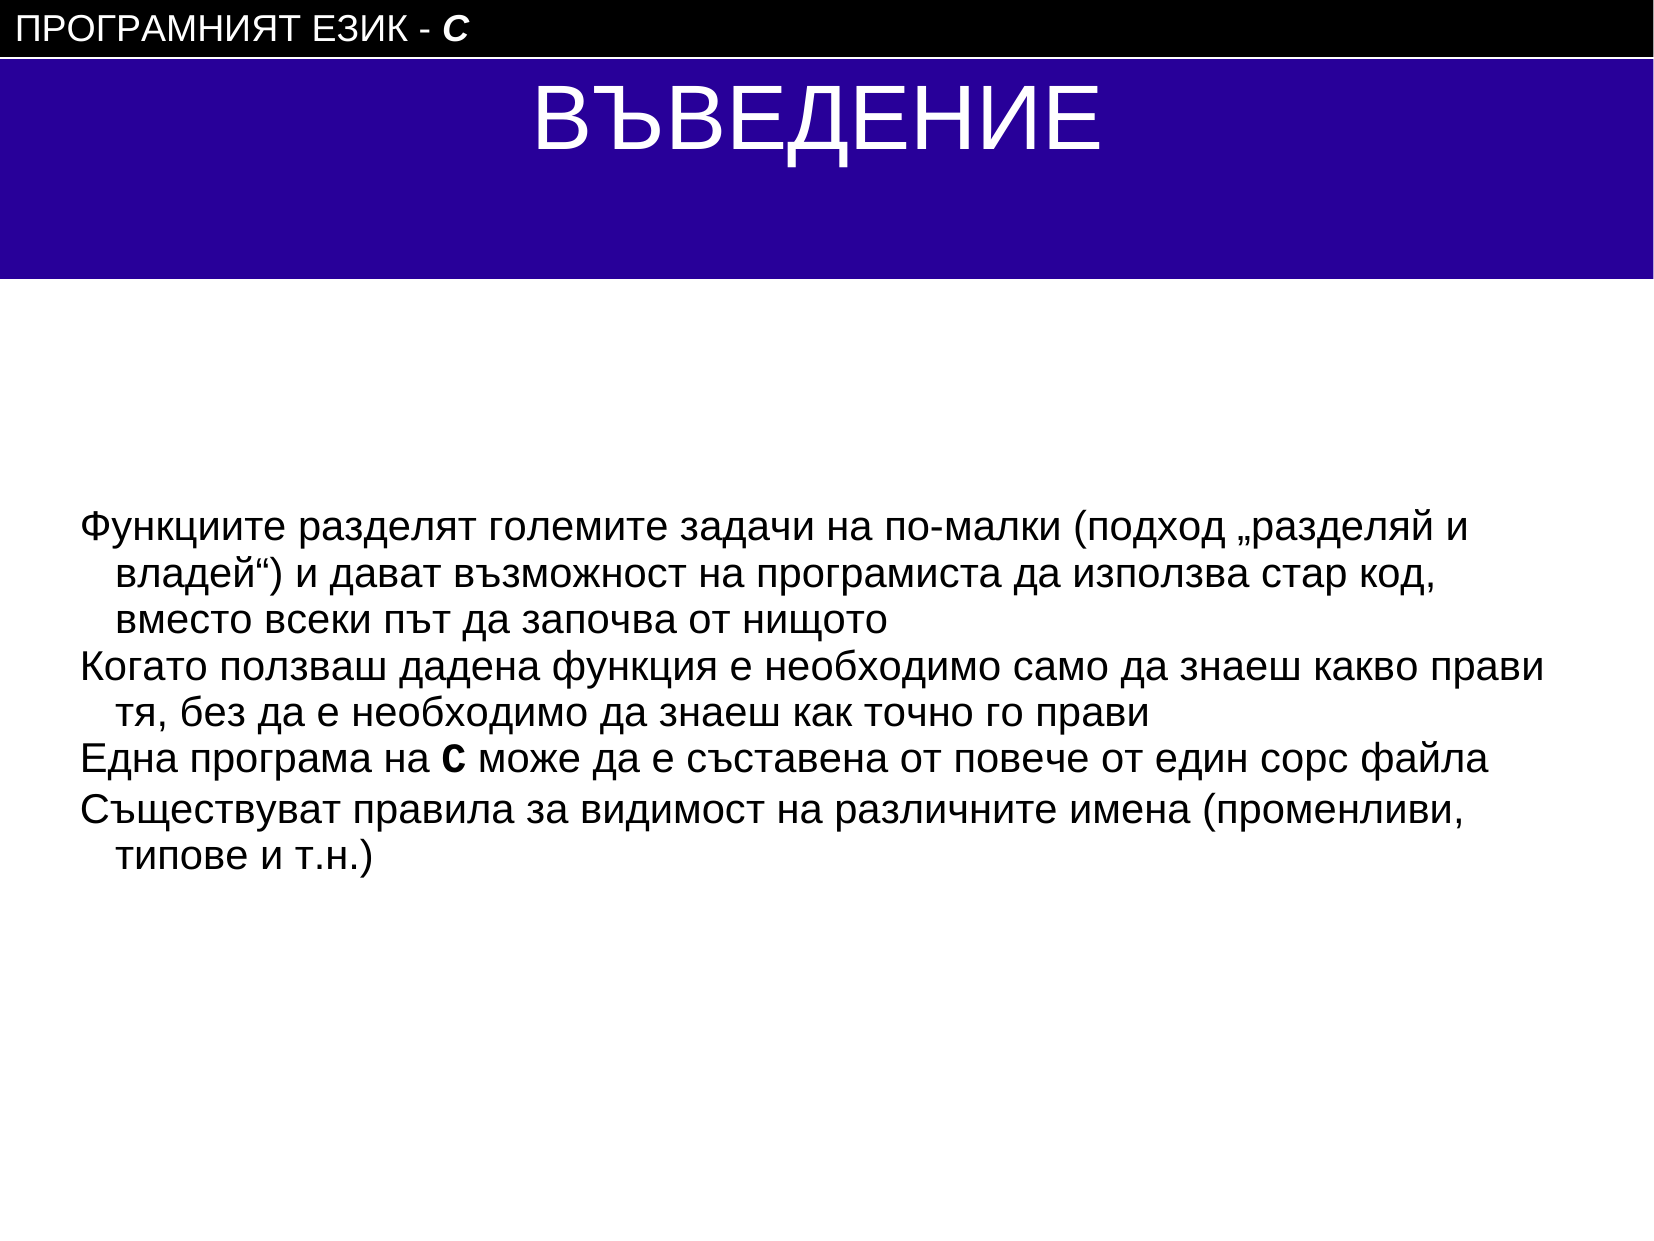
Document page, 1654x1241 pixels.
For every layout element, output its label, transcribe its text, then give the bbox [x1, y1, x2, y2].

text_box Функциите разделят големите задачи на по-малки (подход „разделяй и владей“) и дават възможност на програмиста да използва стар код, вместо всеки път да започва от нищото Когато ползваш дадена функция е необходимо само да знаеш какво прави тя, без да е необходимо да знаеш как точно го прави Една програма на C може да е съставена от повече от един сорс файла Съществуват правила за видимост на различните имена (променливи, типове и т.н.) [29, 495, 1595, 886]
text_box ПРОГРАМНИЯT ЕЗИК - С [0, 0, 1654, 57]
text_box ВЪВЕДЕНИЕ [0, 59, 1654, 279]
